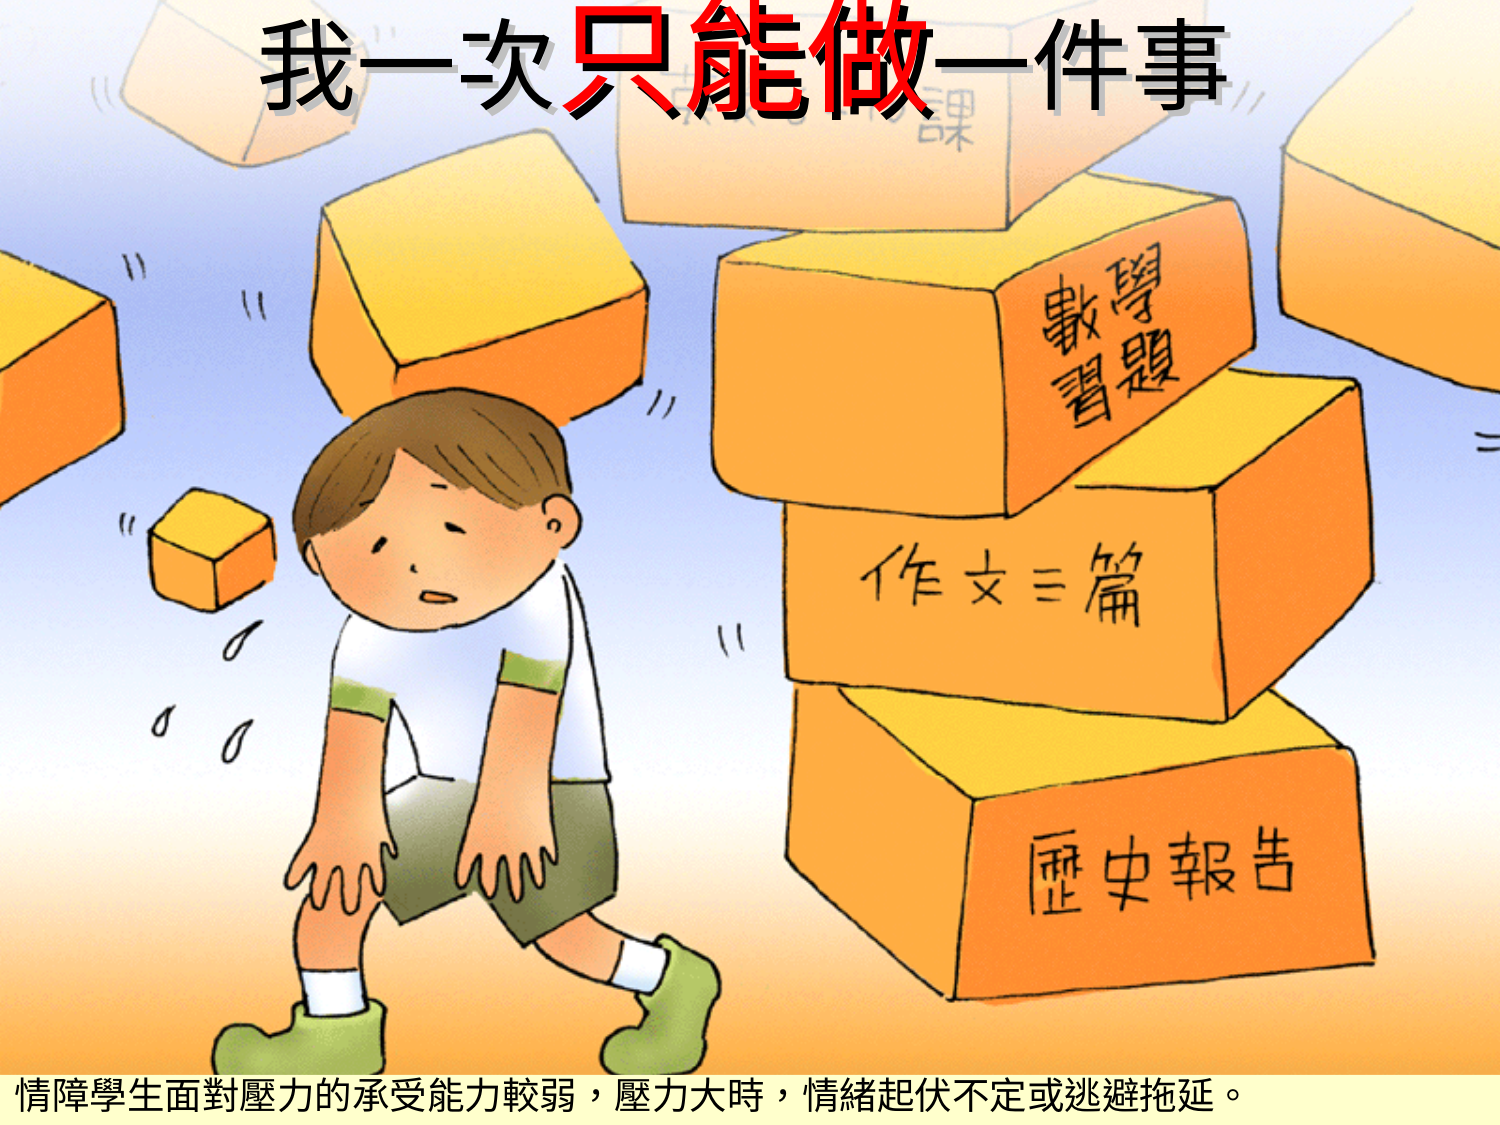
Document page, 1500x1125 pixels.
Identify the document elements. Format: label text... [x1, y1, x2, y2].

subtitle 情障學生面對壓力的承受能力較弱，壓力大時，情緒起伏不定或逃避拖延。 [0, 1074, 1500, 1125]
title 我一次只能做一件事 [199, 0, 1288, 138]
picture [0, 0, 1500, 1074]
